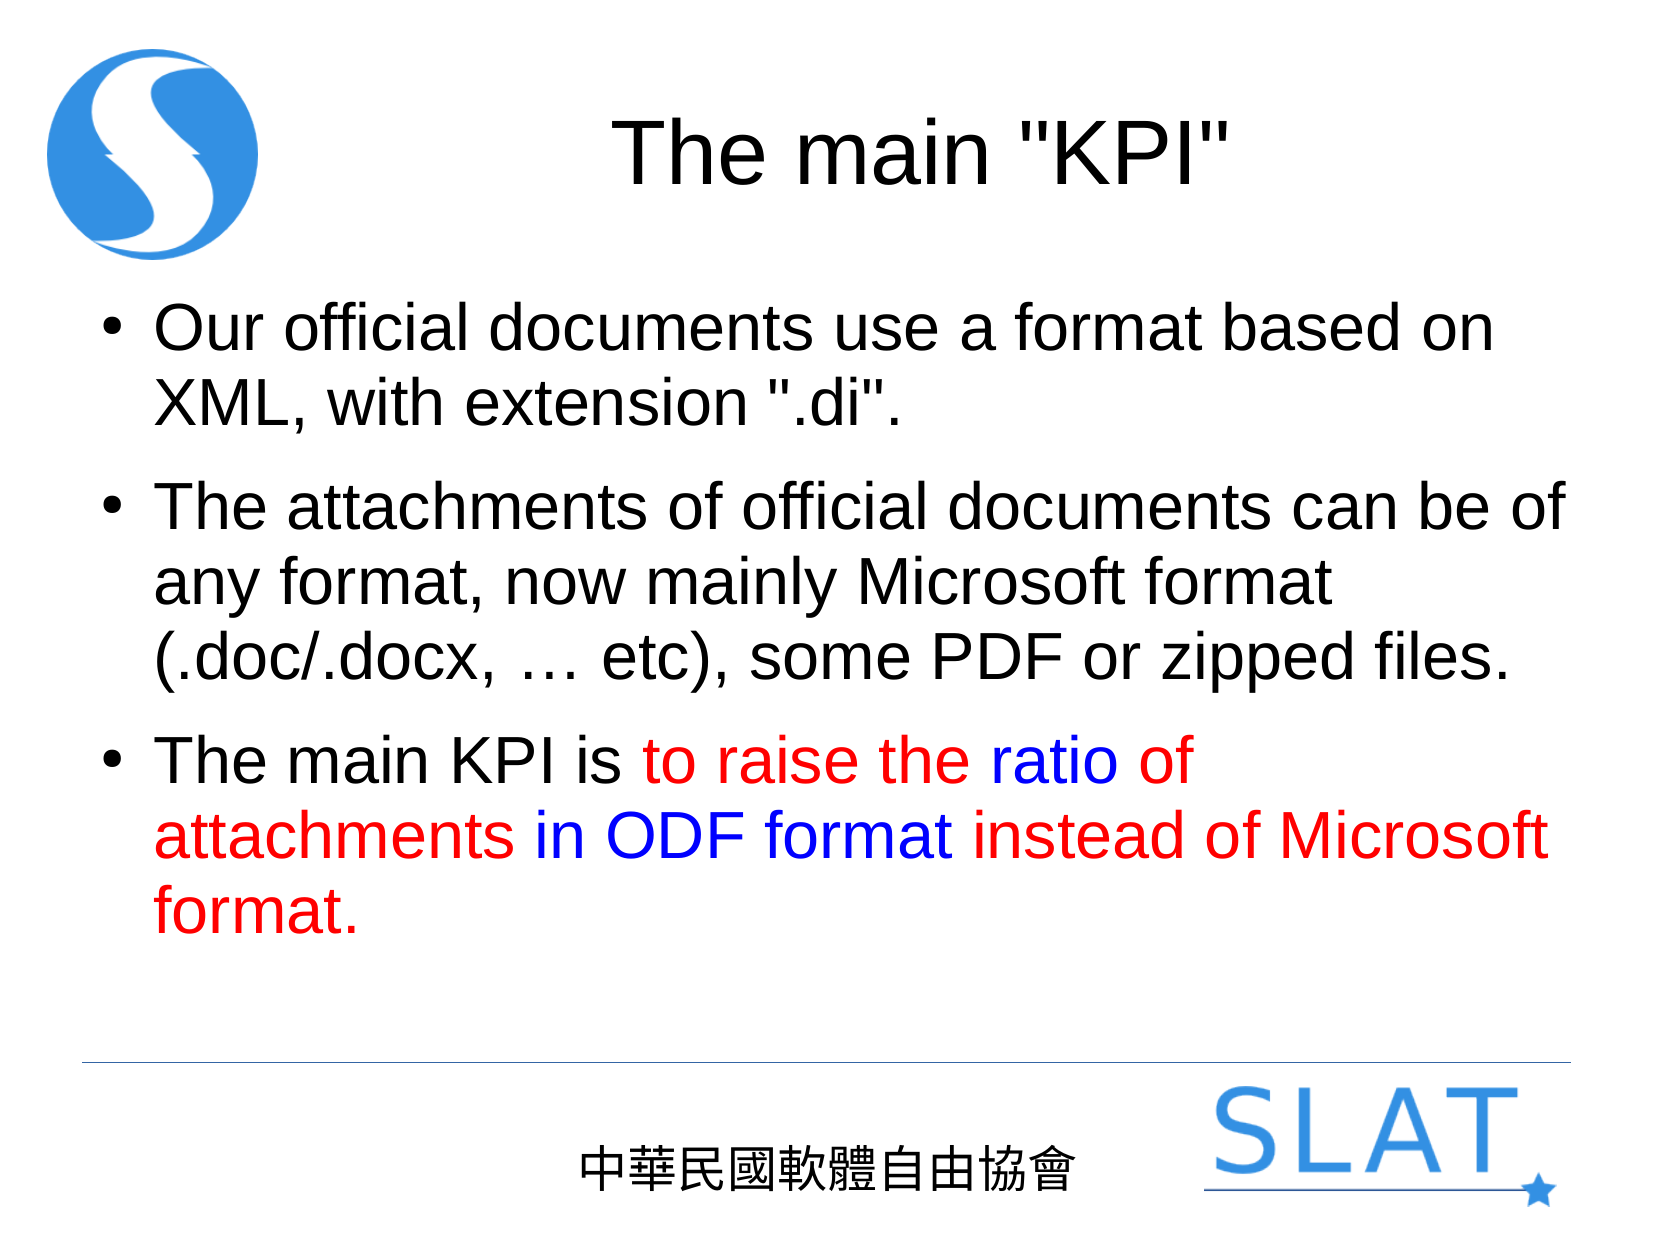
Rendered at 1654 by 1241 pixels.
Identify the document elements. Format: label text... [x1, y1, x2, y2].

picture [1204, 1086, 1557, 1207]
picture [47, 49, 258, 260]
title The main "KPI" [271, 49, 1571, 257]
list Our official documents use a format based on XML, with extension ".di". The attachments of official documents can be of any format, now mainly Microsoft format (.doc/.docx, … etc), some PDF or zipped files. The main KPI is to raise the ratio of attachments in ODF format instead of Microsoft format. [82, 290, 1571, 1010]
